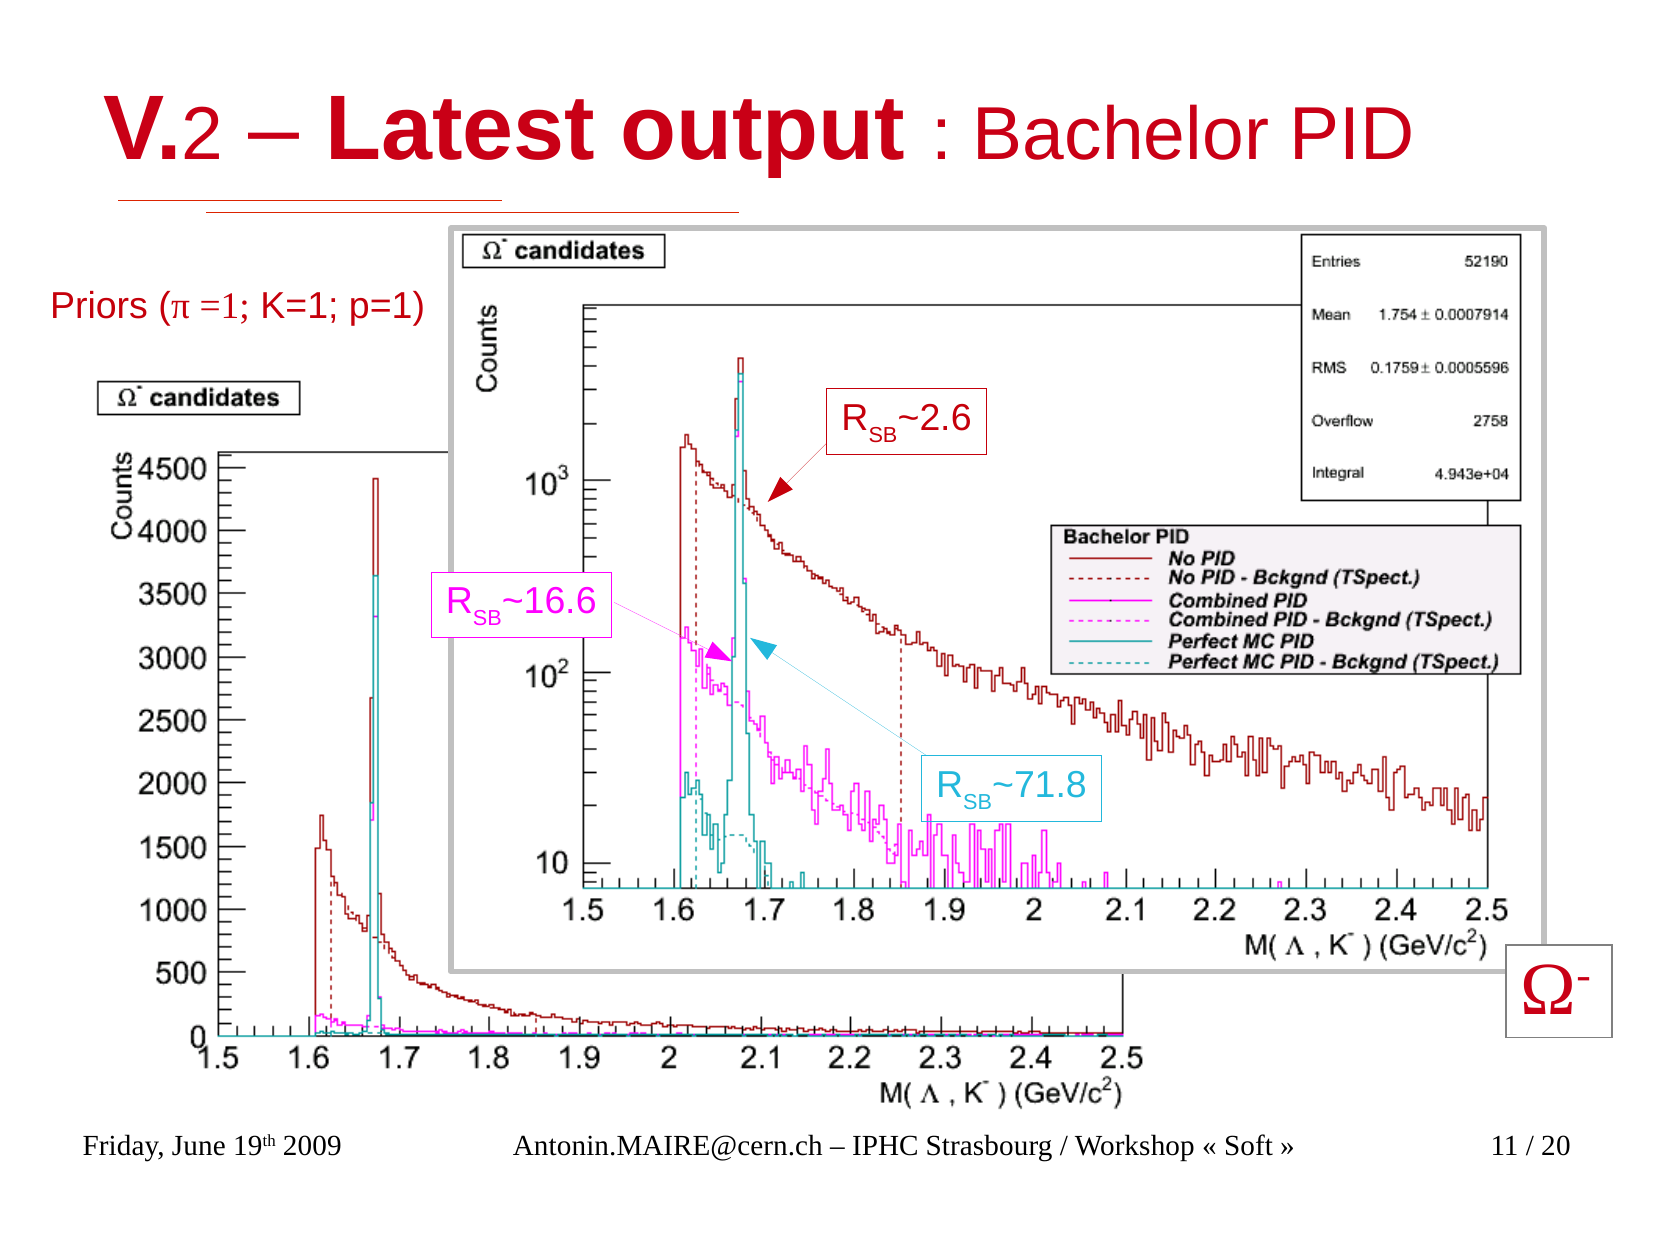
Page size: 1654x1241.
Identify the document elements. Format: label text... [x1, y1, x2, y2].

title V.2 – Latest output : Bachelor PID [29, 49, 1625, 207]
text_box RSB~71.8 [921, 755, 1102, 822]
picture [453, 231, 1542, 969]
text_box RSB~16.6 [431, 572, 612, 638]
text_box Ω- [1505, 944, 1612, 1038]
text_box Priors (π =1; K=1; p=1) [35, 277, 441, 335]
text_box RSB~2.6 [826, 388, 987, 455]
picture [88, 378, 1177, 1117]
